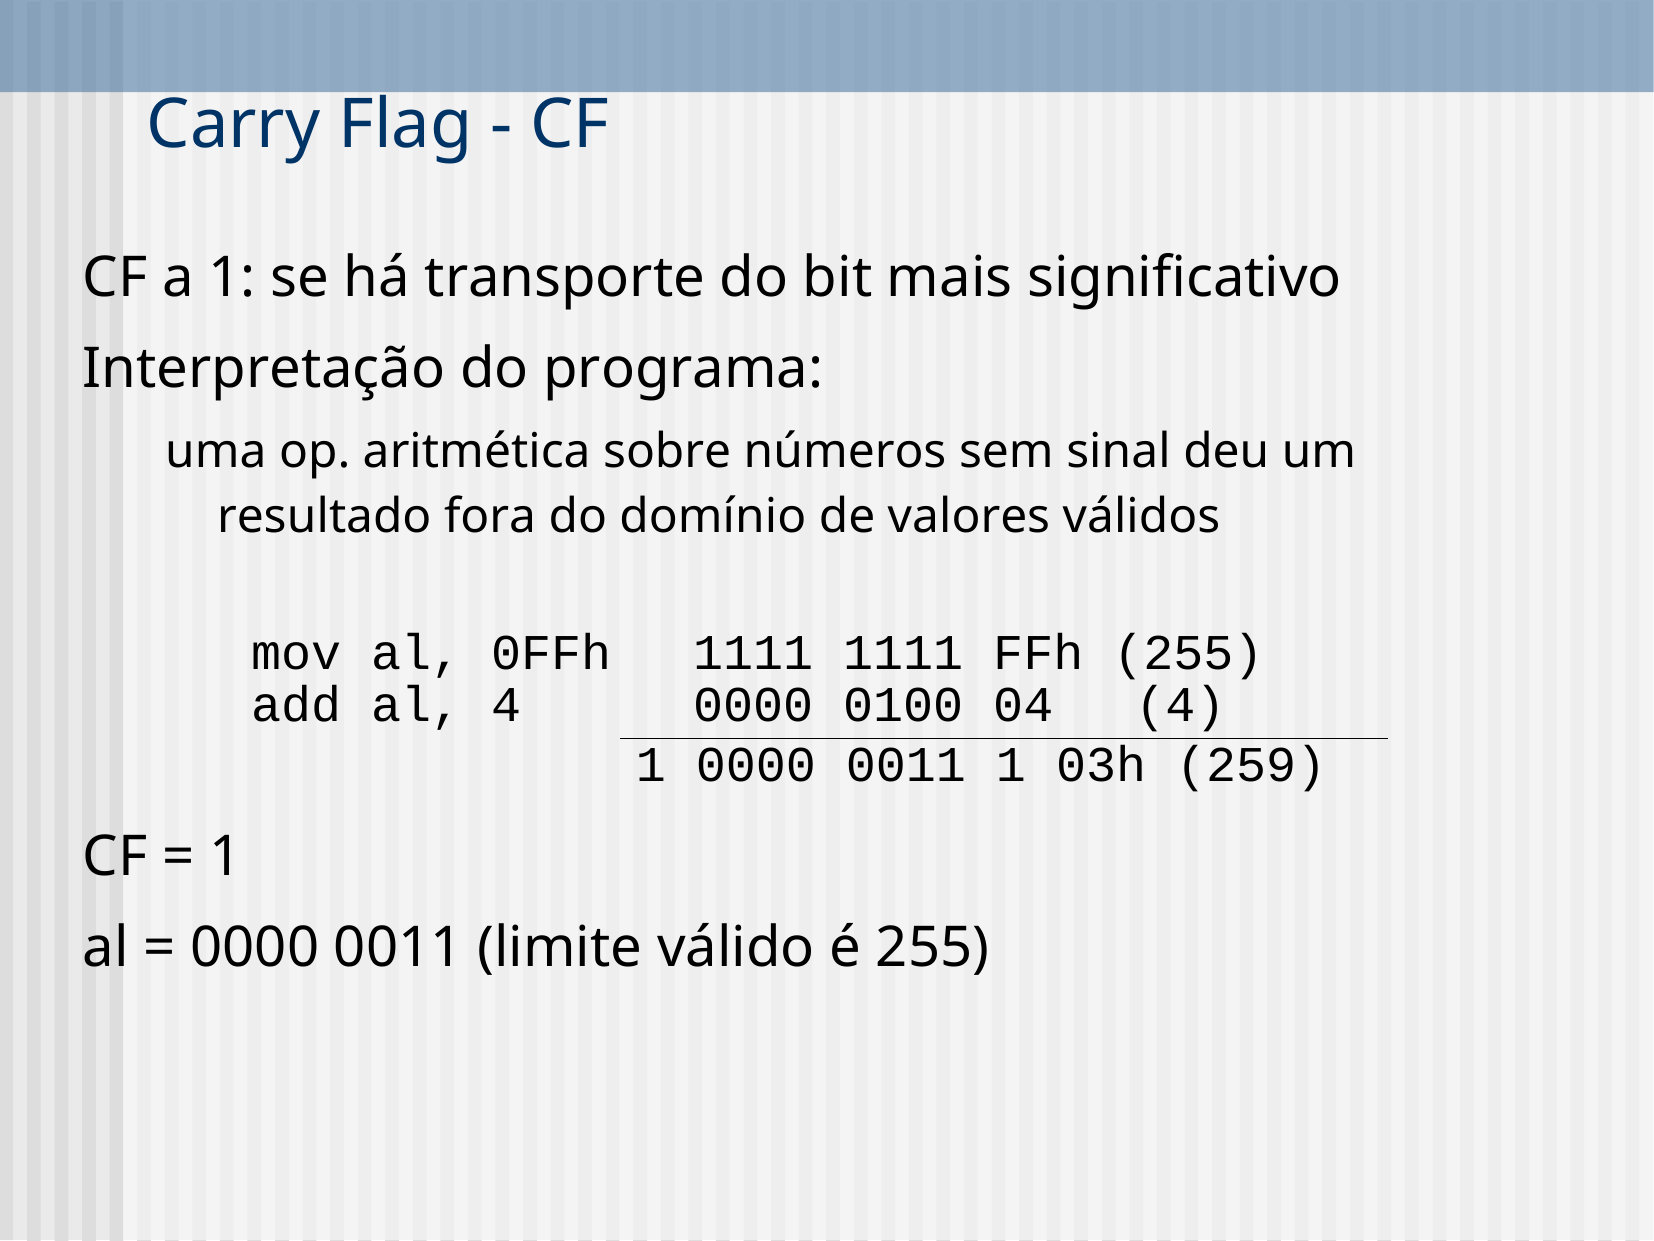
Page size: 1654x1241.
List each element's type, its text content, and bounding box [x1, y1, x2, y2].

title Carry Flag - CF [146, 36, 1536, 204]
list CF = 1 al = 0000 0011 (limite válido é 255) [82, 814, 1571, 1140]
text_box 1 0000 0011 1 03h (259) [561, 732, 1565, 801]
text_box mov al, 0FFh 1111 1111 FFh (255) add al, 4 0000 0100 04 (4) [236, 620, 1565, 739]
list CF a 1: se há transporte do bit mais significativo Interpretação do programa: uma op. aritmética sobre números sem sinal deu um resultado fora do domínio de valores válidos [82, 236, 1571, 562]
